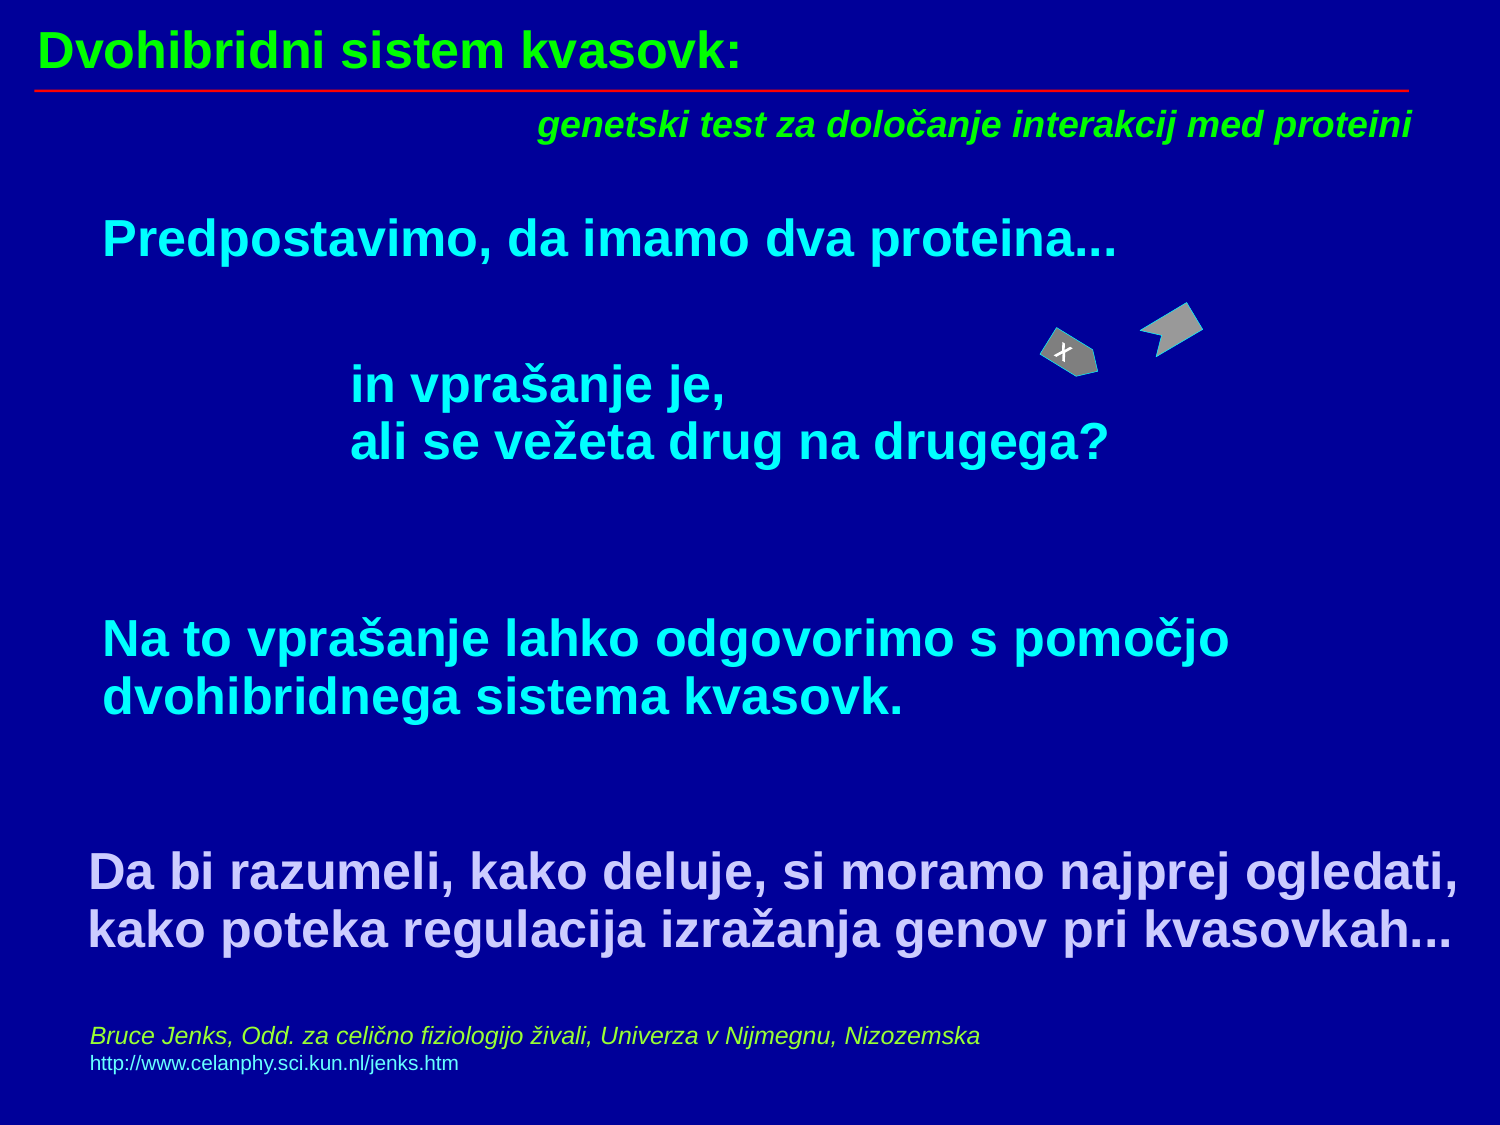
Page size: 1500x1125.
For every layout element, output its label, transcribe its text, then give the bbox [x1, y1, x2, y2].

picture [1137, 299, 1206, 360]
text_box ali se vežeta drug na drugega? [349, 408, 1112, 471]
text_box genetski test za določanje interakcij med proteini [537, 99, 1413, 145]
picture [1037, 324, 1101, 379]
text_box Bruce Jenks, Odd. za celično fiziologijo živali, Univerza v Nijmegnu, Nizozemska http://www.celanphy.sci.kun.nl/jenks.htm [75, 1012, 1013, 1083]
text_box dvohibridnega sistema kvasovk. [102, 662, 905, 726]
text_box in vprašanje je, [349, 349, 727, 408]
text_box Dvohibridni sistem kvasovk: [37, 16, 744, 79]
picture [31, 87, 1413, 95]
text_box Da bi razumeli, kako deluje, si moramo najprej ogledati, [88, 837, 1460, 901]
text_box kako poteka regulacija izražanja genov pri kvasovkah... [87, 895, 1454, 959]
text_box Predpostavimo, da imamo dva proteina... [102, 204, 1119, 267]
text_box Na to vprašanje lahko odgovorimo s pomočjo [102, 604, 1231, 668]
